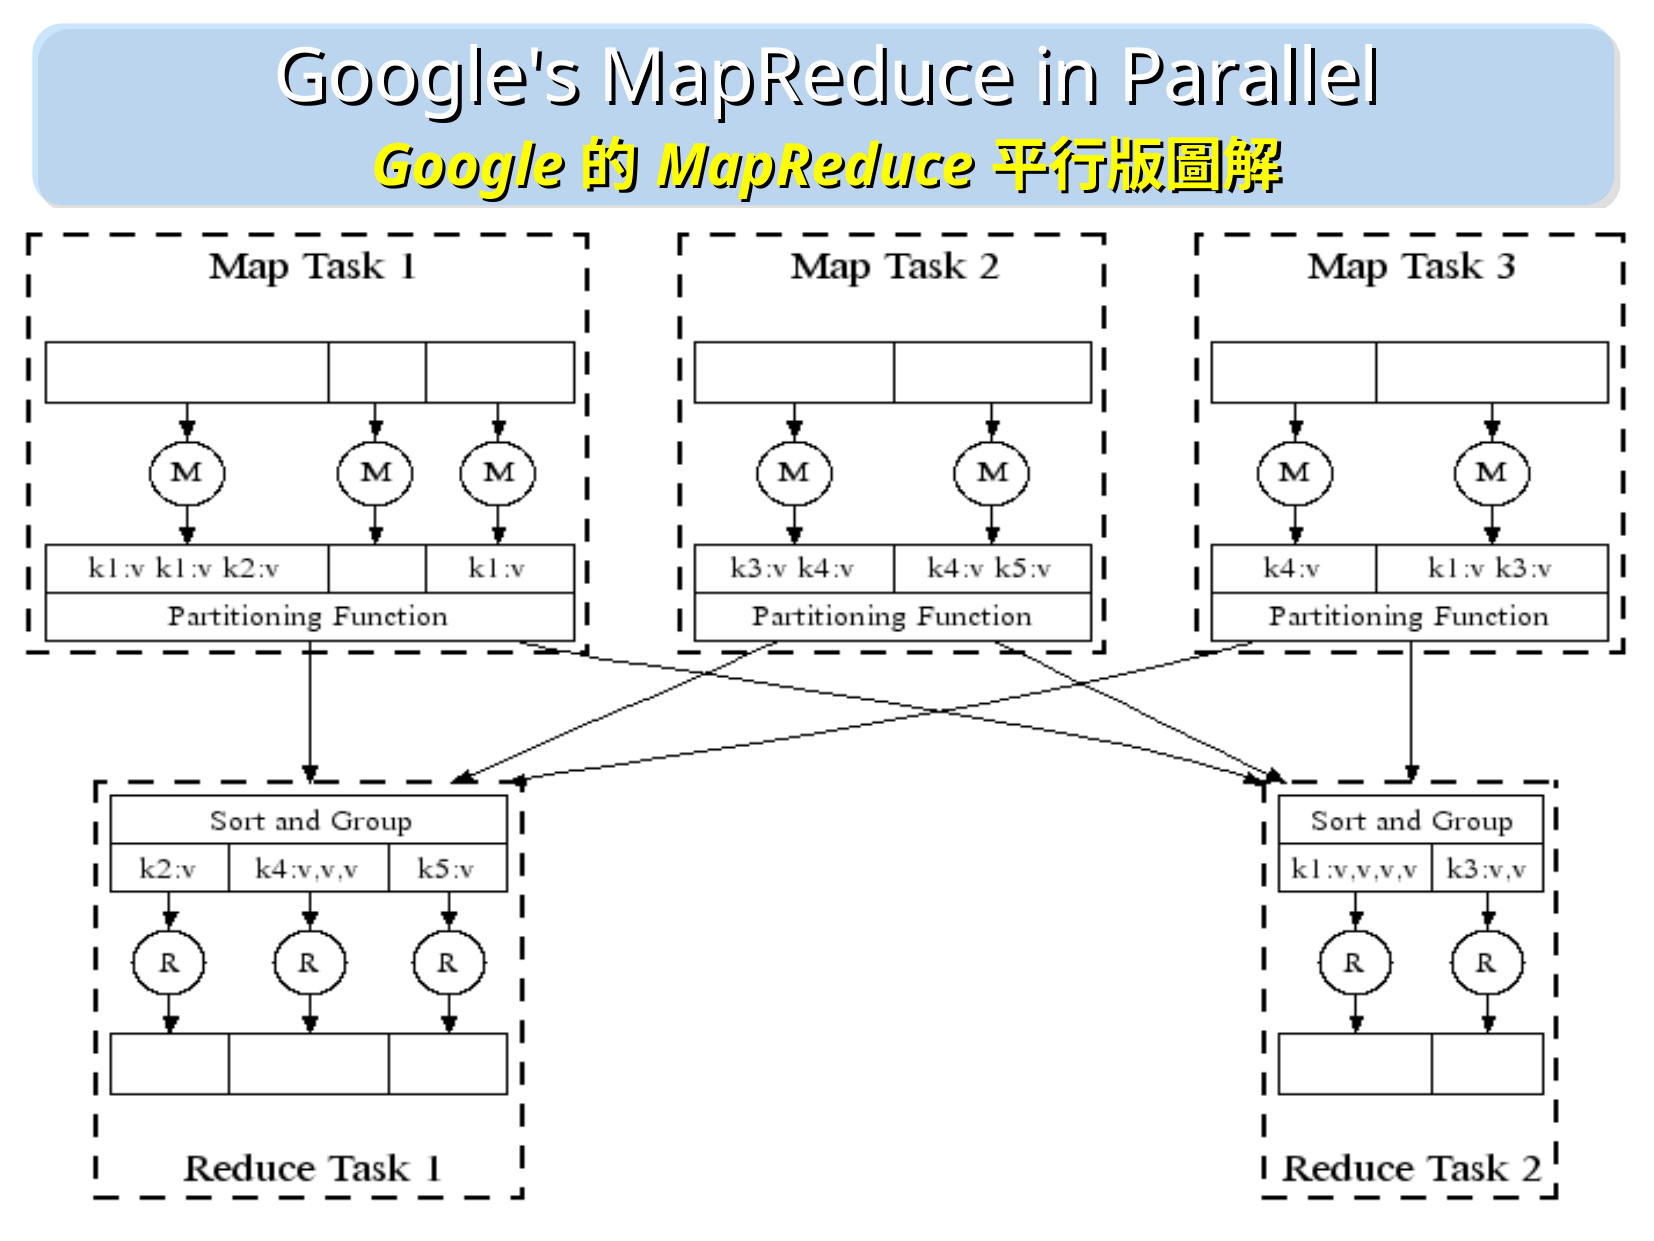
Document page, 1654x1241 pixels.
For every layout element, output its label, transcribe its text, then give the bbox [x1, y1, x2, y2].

text_box [32, 23, 1615, 206]
title Google's MapReduce in Parallel Google的MapReduce平行版圖解 [123, 28, 1530, 196]
text_box [0, 208, 1654, 1241]
